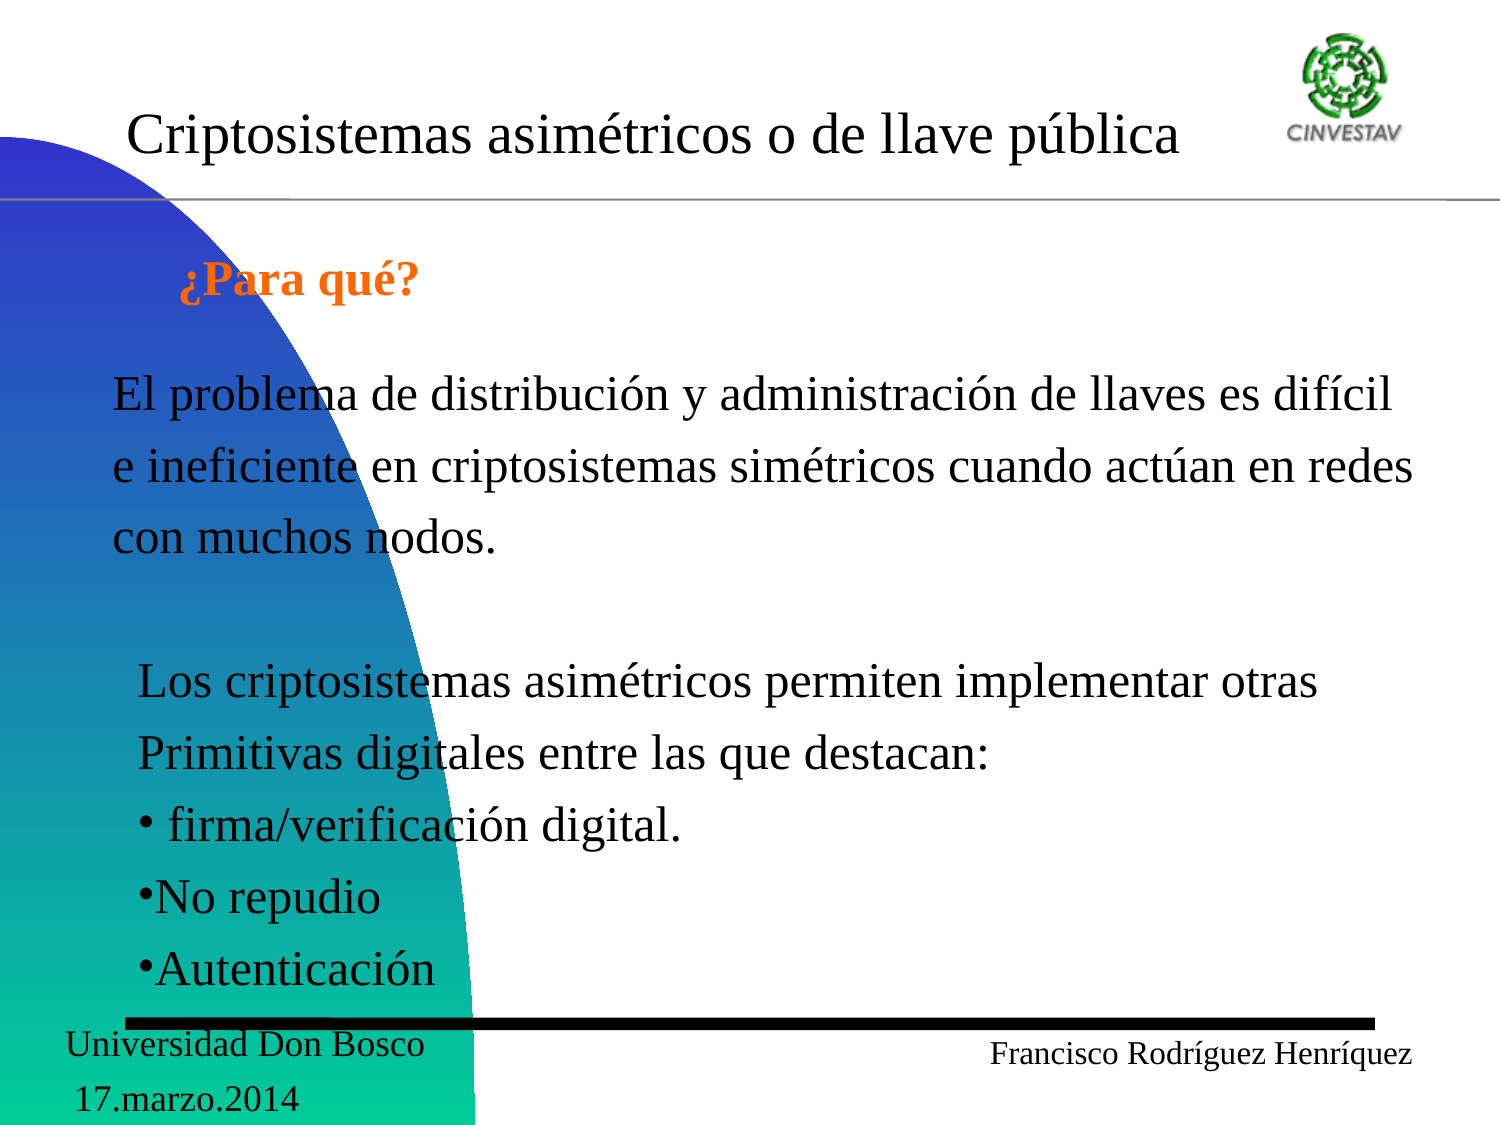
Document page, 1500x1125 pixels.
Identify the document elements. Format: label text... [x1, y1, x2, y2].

text_box Criptosistemas asimétricos o de llave pública [112, 87, 1211, 173]
text_box ¿Para qué? [162, 237, 448, 313]
text_box El problema de distribución y administración de llaves es difícil e ineficiente en criptosistemas simétricos cuando actúan en redes con muchos nodos. [97, 340, 1431, 572]
text_box Los criptosistemas asimétricos permiten implementar otras Primitivas digitales entre las que destacan: firma/verificación digital. No repudio Autenticación [122, 627, 1335, 1004]
